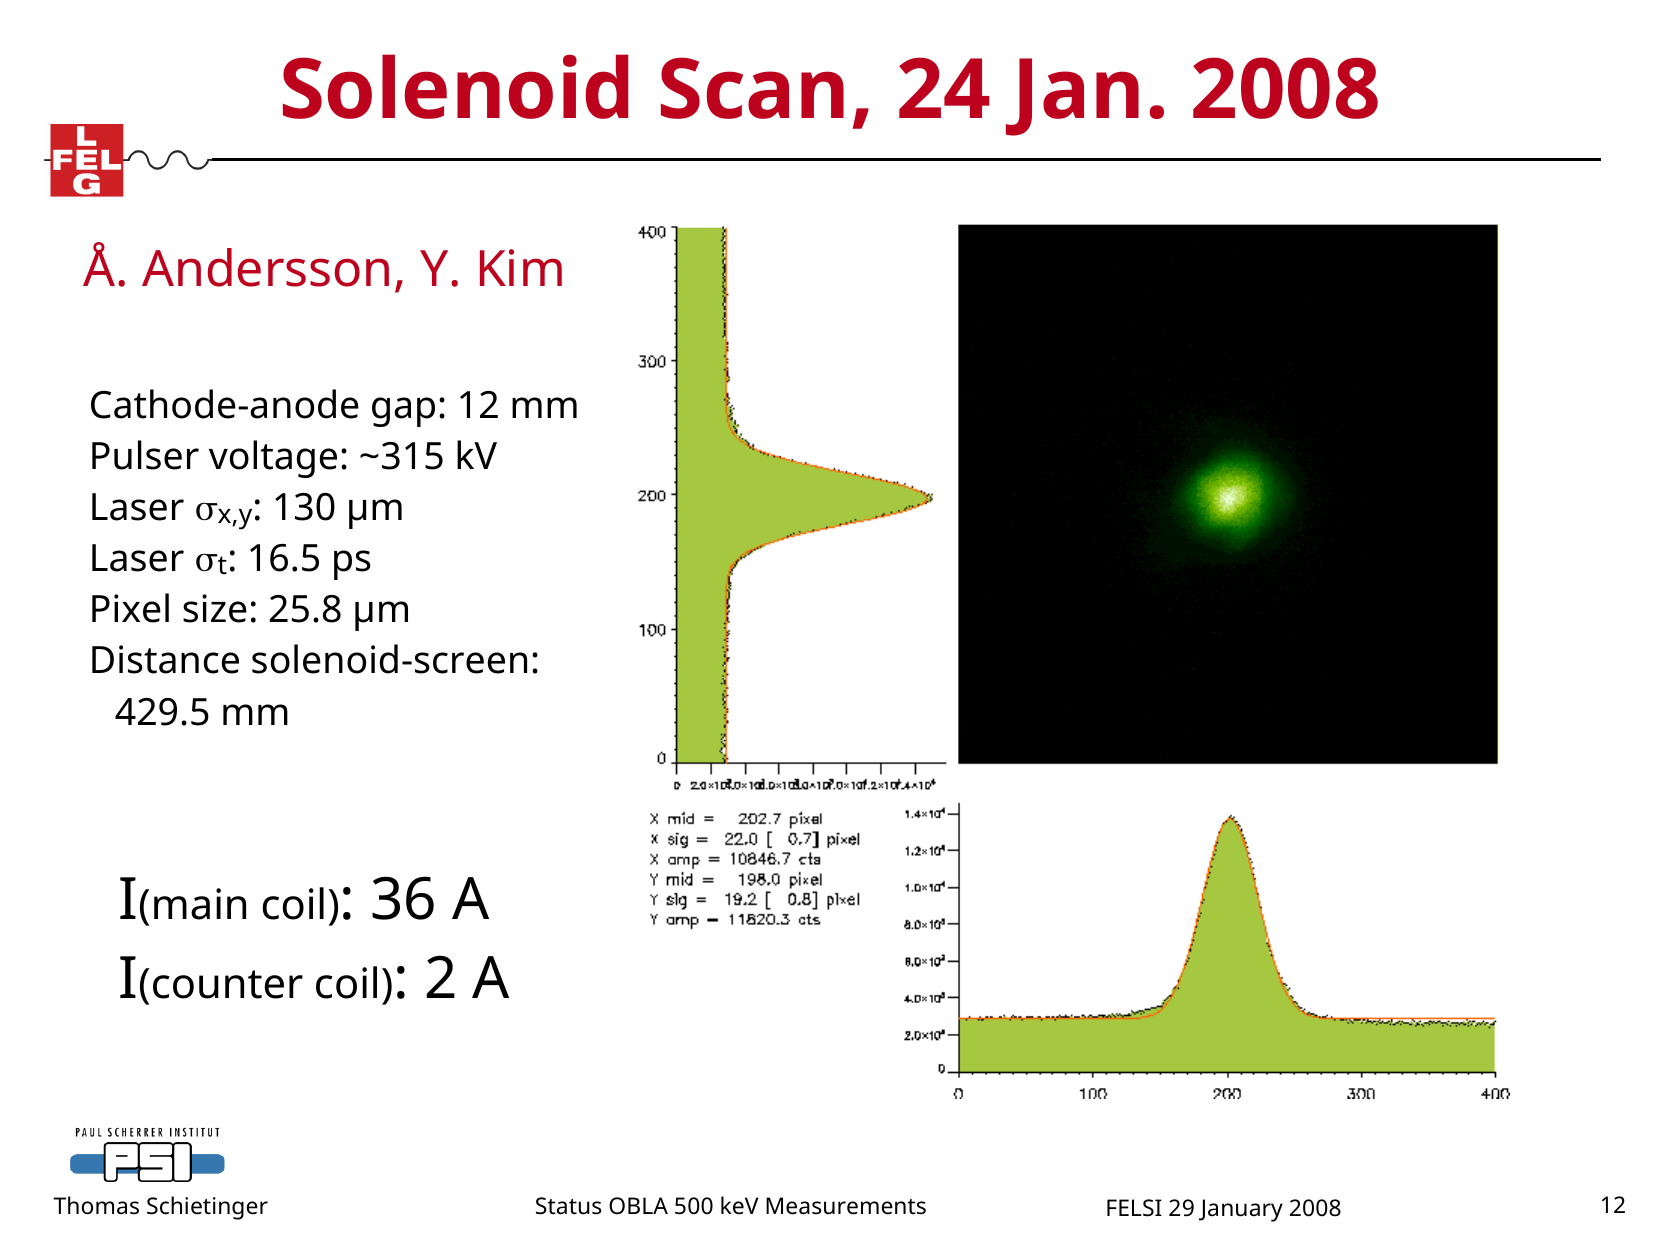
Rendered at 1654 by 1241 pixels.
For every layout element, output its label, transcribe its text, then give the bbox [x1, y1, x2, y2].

title Solenoid Scan, 24 Jan. 2008 [124, 17, 1537, 156]
text_box Å. Andersson, Y. Kim [79, 232, 568, 295]
text_box Cathode-anode gap: 12 mm Pulser voltage: ~315 kV Laser x,y: 130 µm Laser t: 16.5 ps Pixel size: 25.8 µm Distance solenoid-screen: 429.5 mm [85, 378, 611, 704]
picture [637, 213, 1510, 1099]
picture [42, 118, 283, 202]
text_box I(main coil): 36 A I(counter coil): 2 A [114, 857, 561, 992]
picture [61, 1115, 235, 1190]
